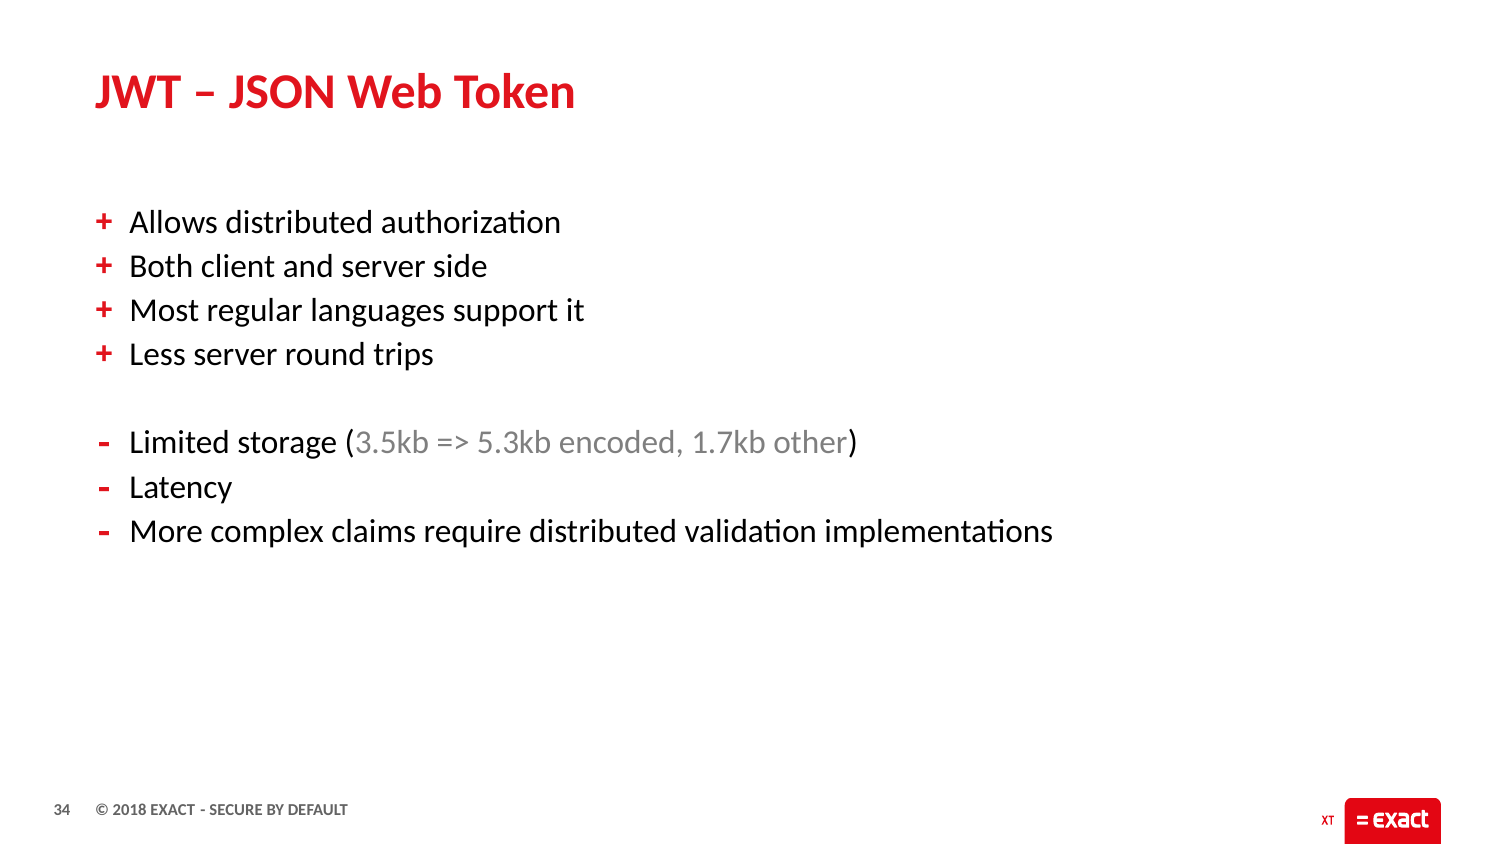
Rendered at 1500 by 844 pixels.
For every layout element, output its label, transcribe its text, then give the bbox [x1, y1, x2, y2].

title JWT – JSON Web Token [79, 62, 1421, 128]
text_box 34 [38, 786, 96, 832]
text_box - Secure by default [185, 786, 826, 832]
list + Allows distributed authorization + Both client and server side + Most regular languages support it + Less server round trips - Limited storage (3.5kb => 5.3kb encoded, 1.7kb other) - Latency - More complex claims require distributed validation implementations [79, 196, 1421, 754]
